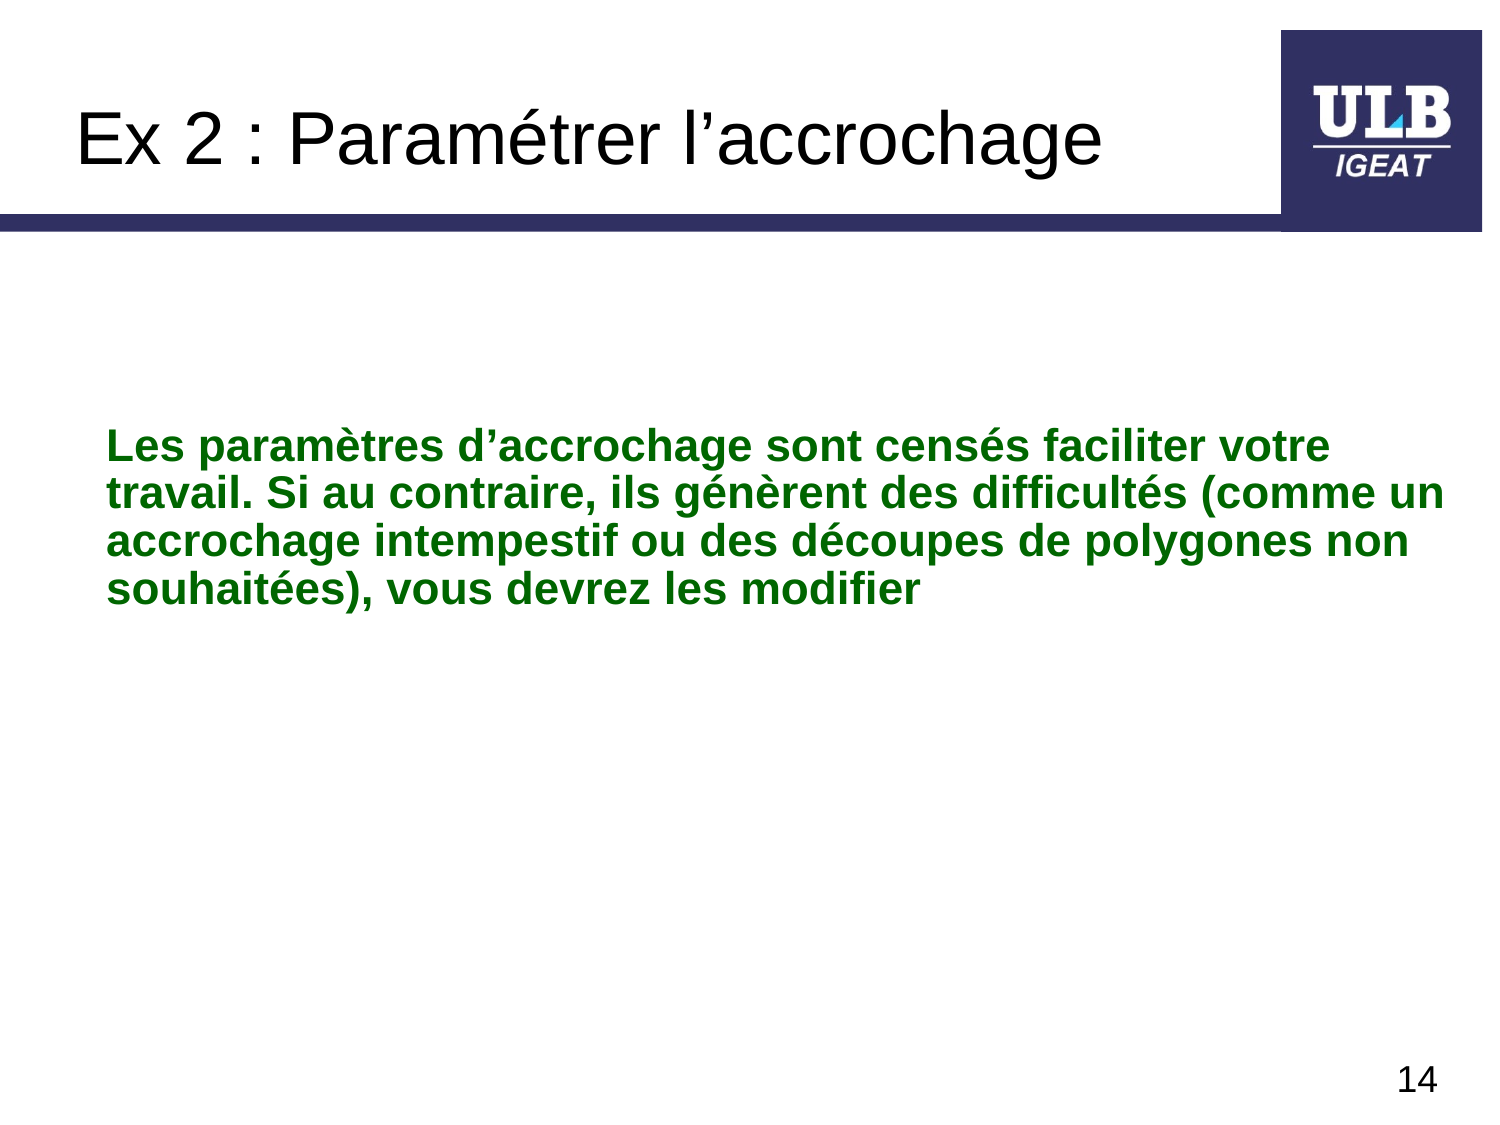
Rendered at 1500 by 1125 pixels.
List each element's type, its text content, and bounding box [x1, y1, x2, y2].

list Les paramètres d’accrochage sont censés faciliter votre travail. Si au contraire, ils génèrent des difficultés (comme un accrochage intempestif ou des découpes de polygones non souhaitées), vous devrez les modifier [35, 295, 1477, 1111]
picture [1281, 30, 1483, 232]
title Ex 2 : Paramétrer l’accrochage [75, 44, 1425, 233]
